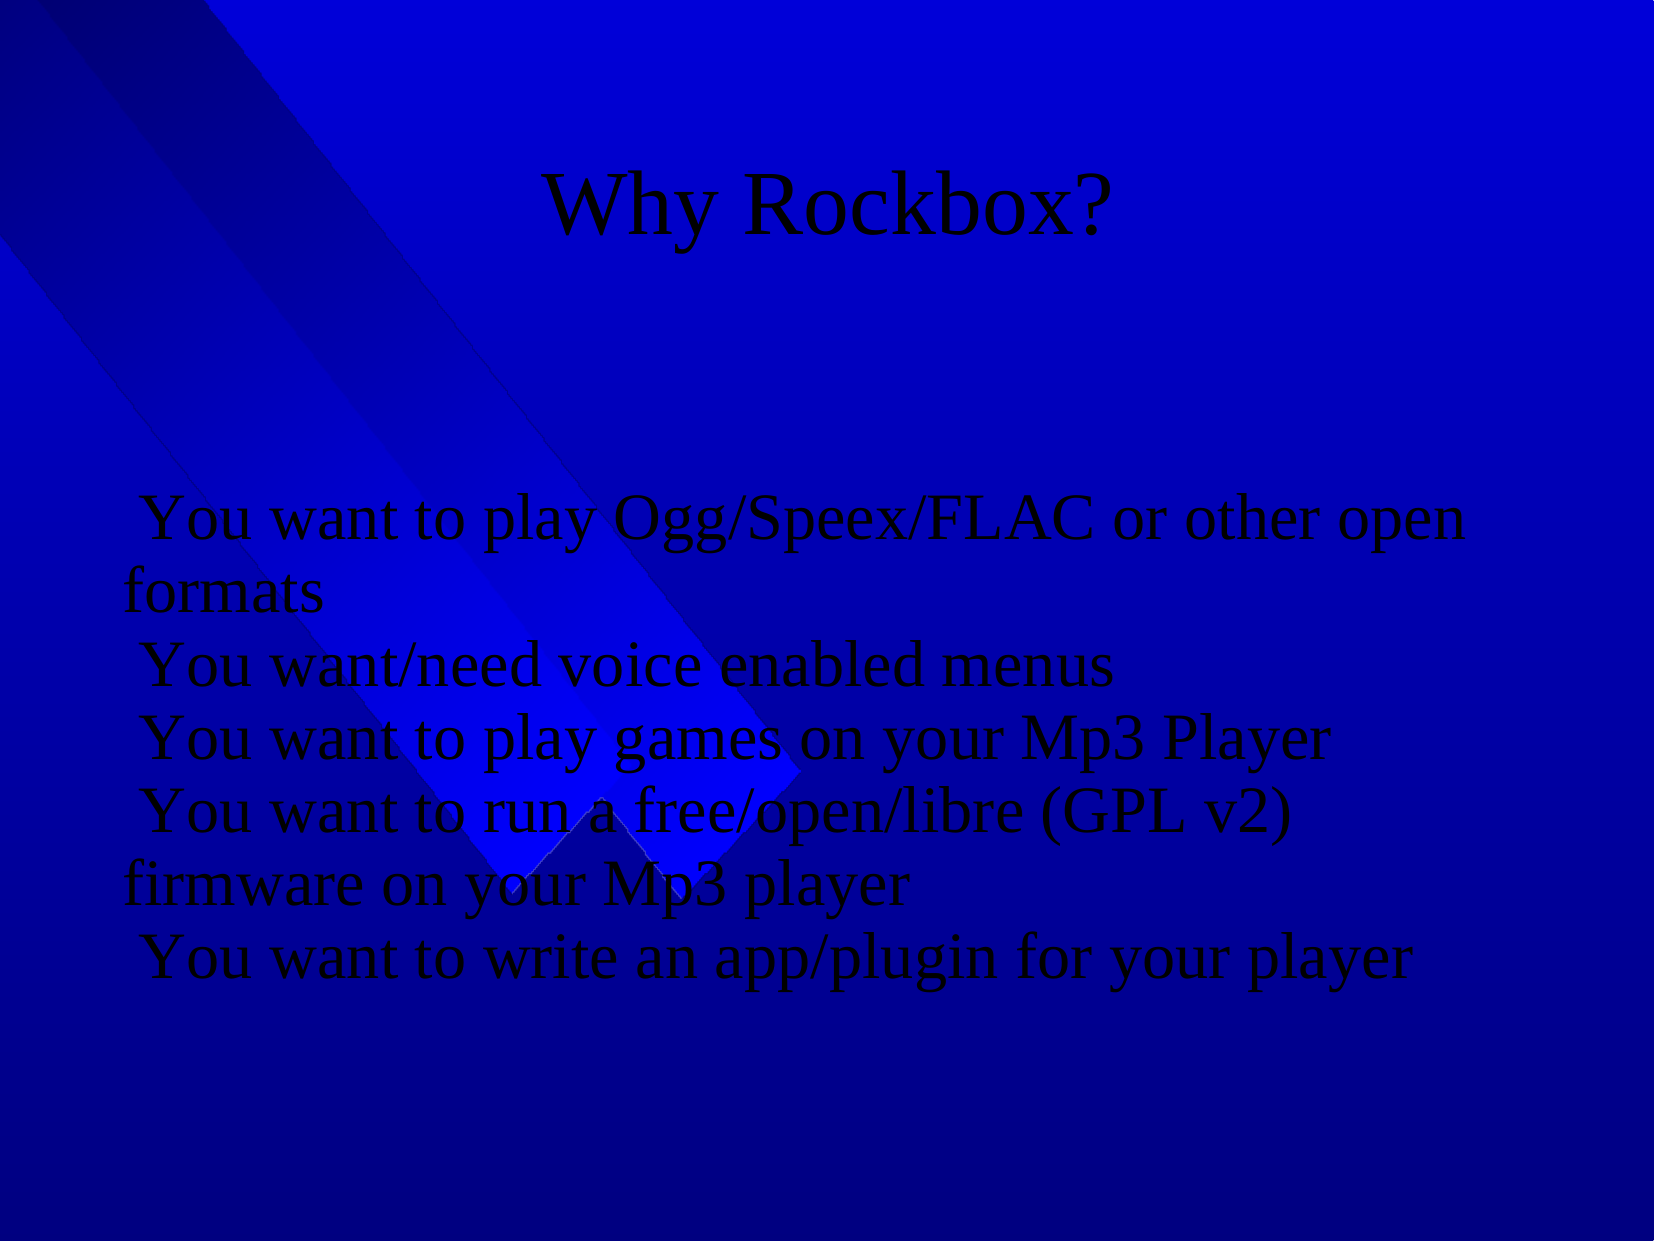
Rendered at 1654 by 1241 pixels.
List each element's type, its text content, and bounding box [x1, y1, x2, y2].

title Why Rockbox? [122, 99, 1535, 307]
subtitle You want to play Ogg/Speex/FLAC or other open formats You want/need voice enabled menus You want to play games on your Mp3 Player You want to run a free/open/libre (GPL v2) firmware on your Mp3 player You want to write an app/plugin for your player [122, 346, 1535, 1128]
